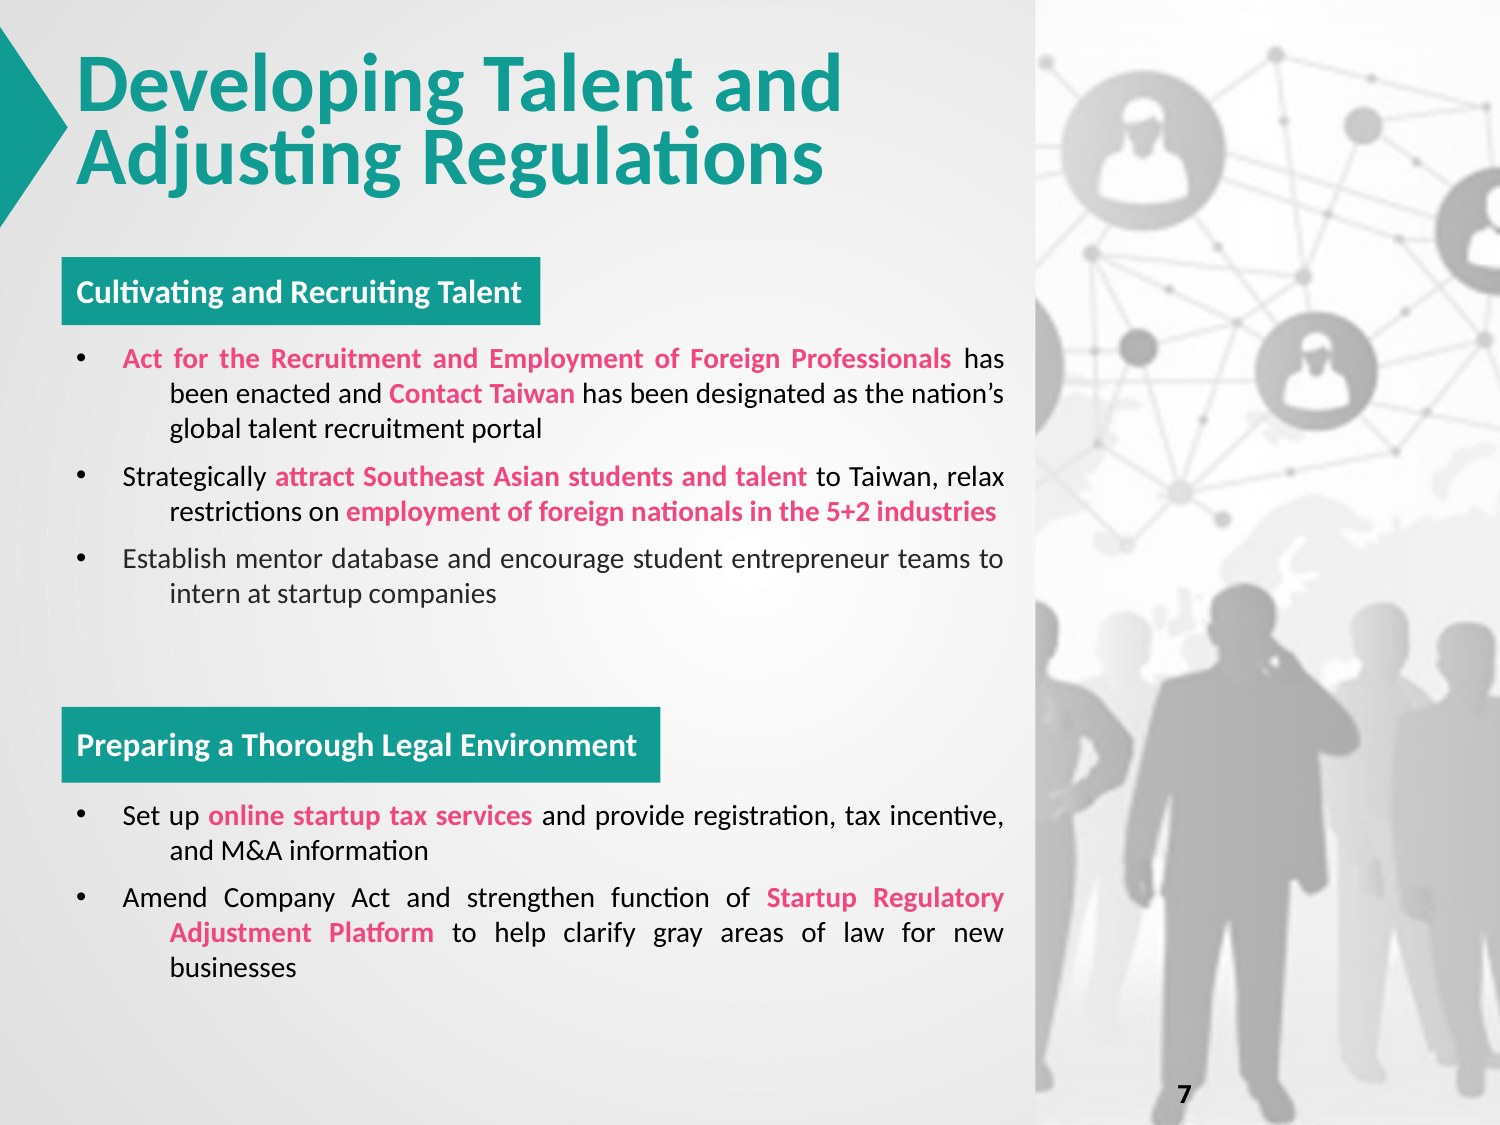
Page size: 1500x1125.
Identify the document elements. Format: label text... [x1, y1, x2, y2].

text_box Act for the Recruitment and Employment of Foreign Professionals has been enacted and Contact Taiwan has been designated as the nation’s global talent recruitment portal Strategically attract Southeast Asian students and talent to Taiwan, relax restrictions on employment of foreign nationals in the 5+2 industries Establish mentor database and encourage student entrepreneur teams to intern at startup companies [61, 332, 1020, 617]
text_box Preparing a Thorough Legal Environment [61, 706, 661, 783]
text_box Developing Talent and Adjusting Regulations [61, 47, 1137, 211]
text_box Cultivating and Recruiting Talent [61, 257, 541, 326]
text_box 7 [1162, 1065, 1500, 1125]
text_box Set up online startup tax services and provide registration, tax incentive, and M&A information Amend Company Act and strengthen function of Startup Regulatory Adjustment Platform to help clarify gray areas of law for new businesses [61, 789, 1020, 991]
picture [1035, 0, 1500, 1125]
